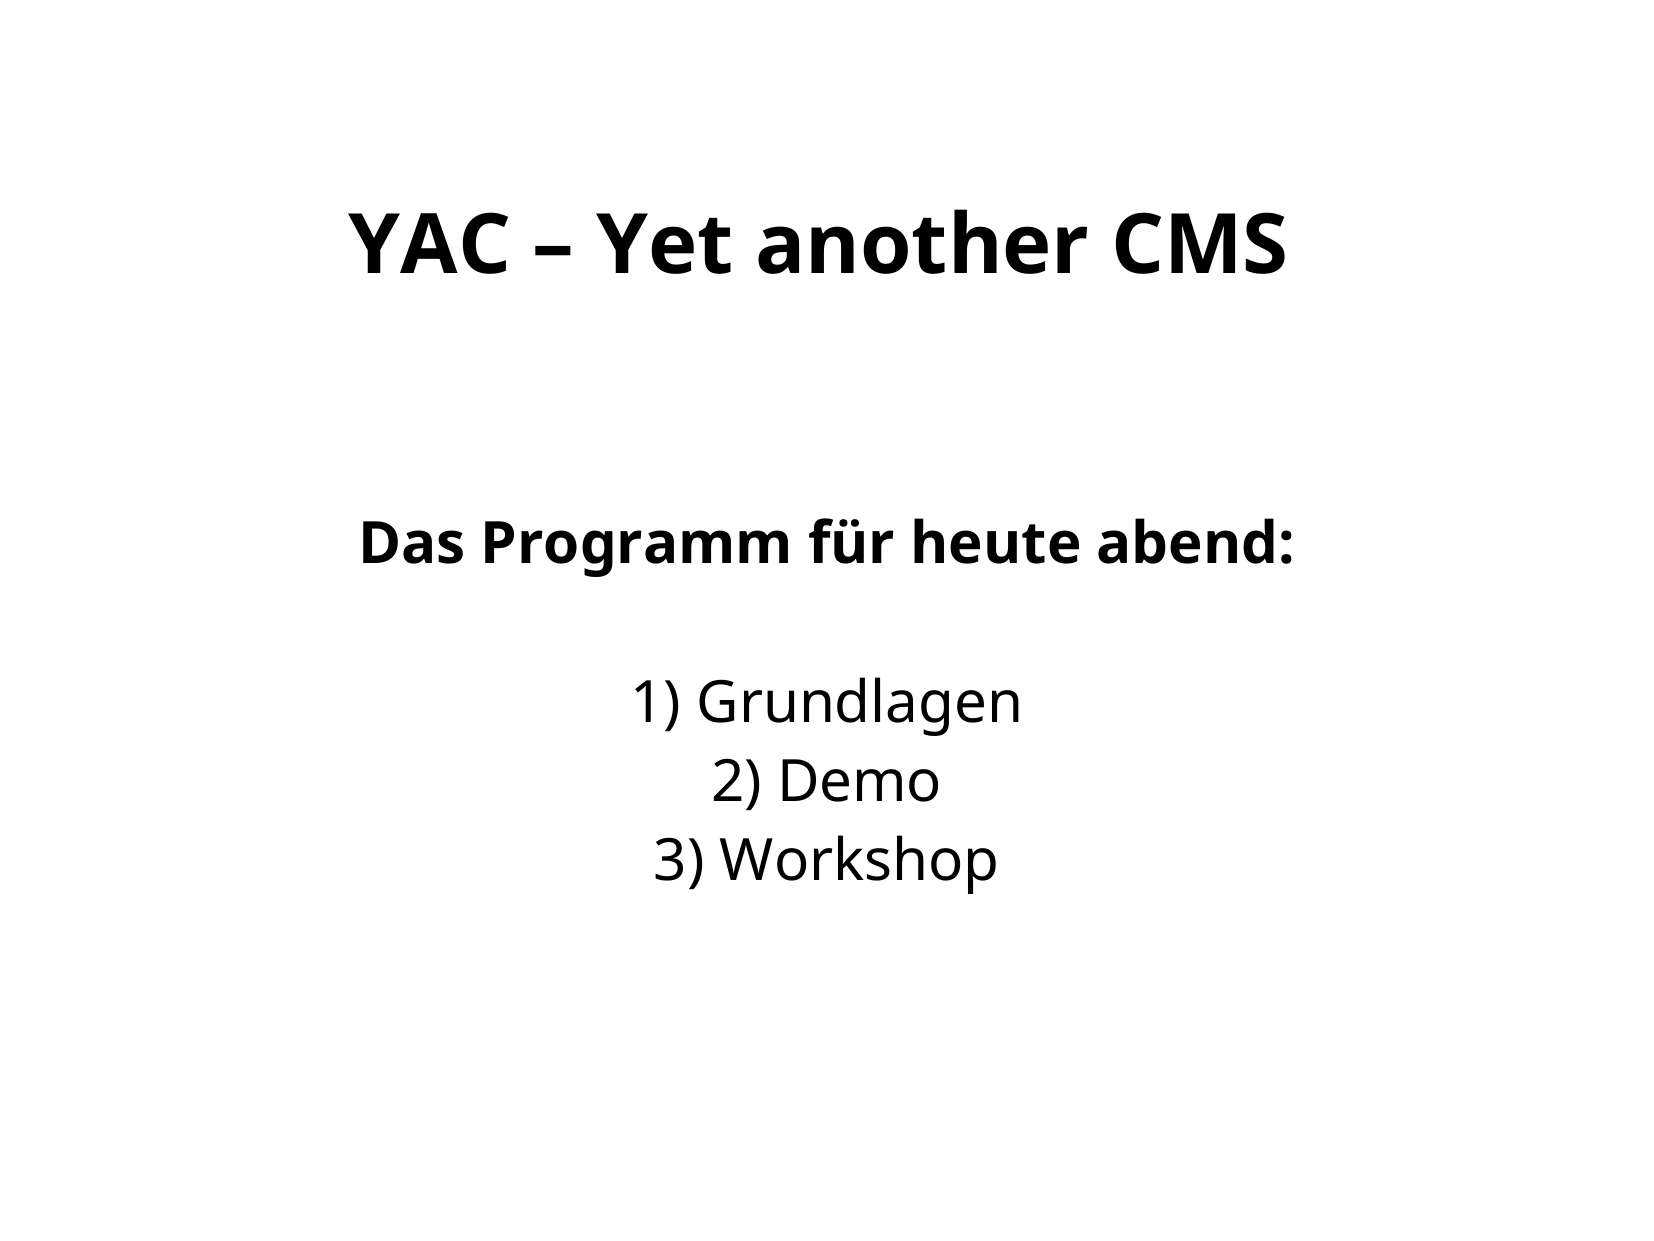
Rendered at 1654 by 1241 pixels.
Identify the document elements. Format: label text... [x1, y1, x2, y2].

title YAC – Yet another CMS [75, 145, 1564, 338]
subtitle Das Programm für heute abend: 1) Grundlagen 2) Demo 3) Workshop [82, 297, 1571, 1102]
